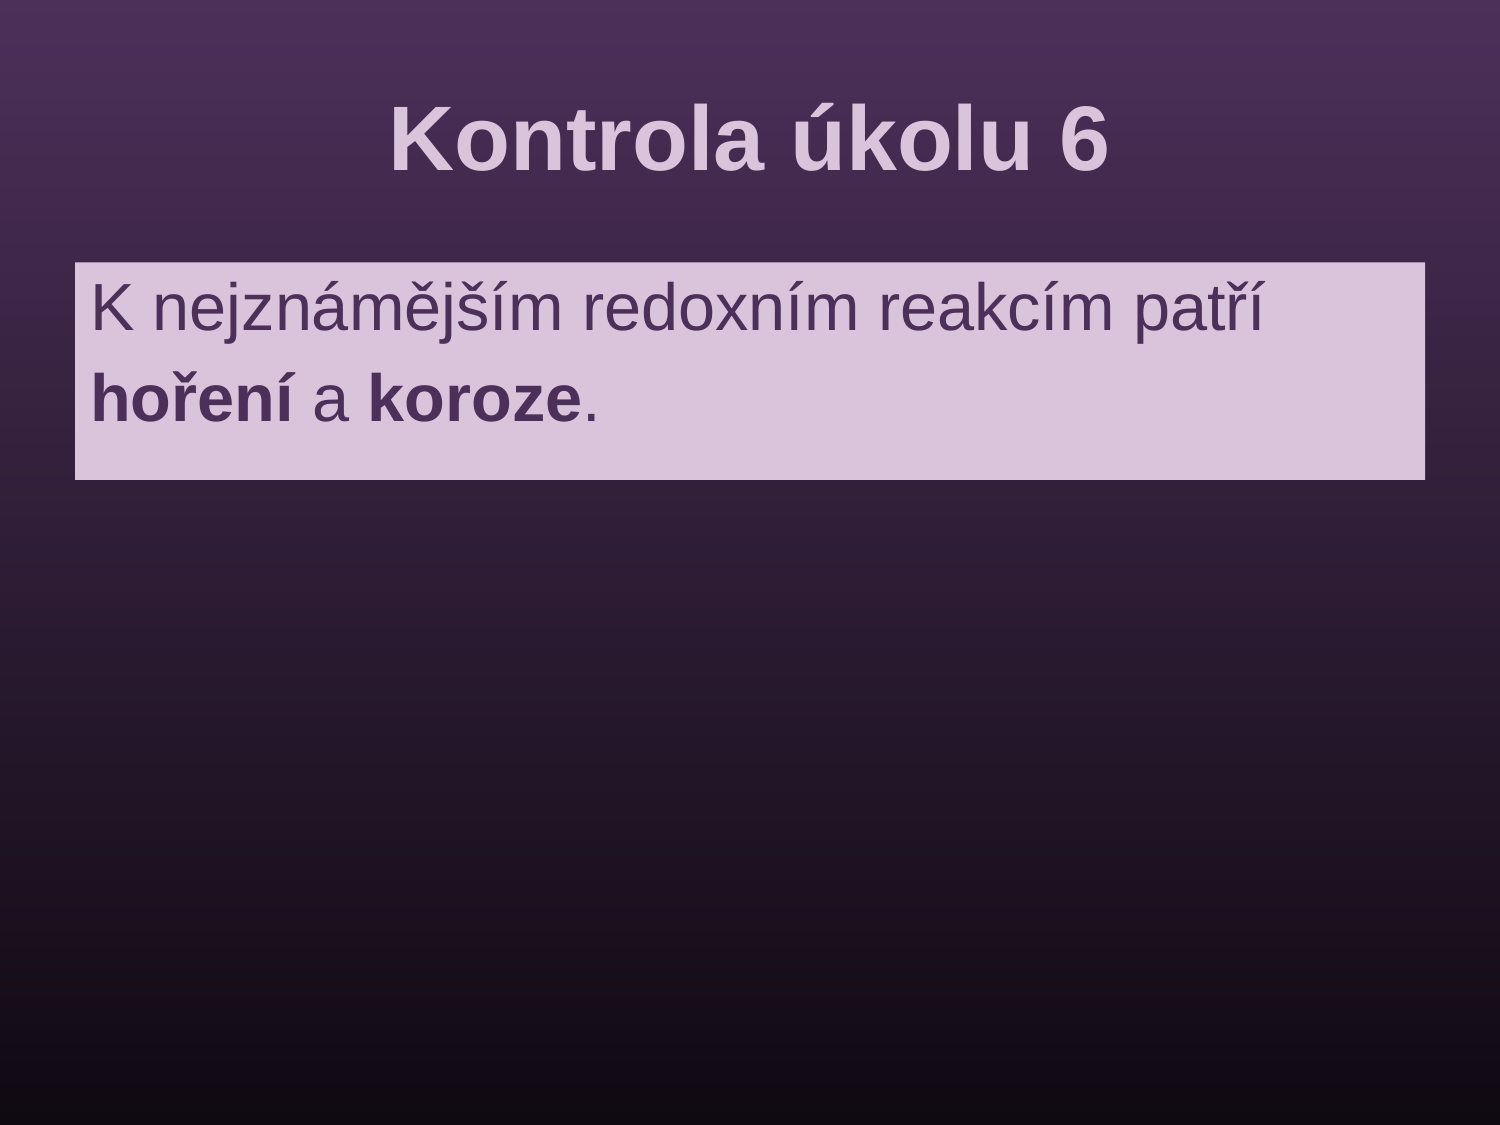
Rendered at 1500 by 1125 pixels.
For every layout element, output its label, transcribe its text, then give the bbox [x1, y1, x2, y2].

title Kontrola úkolu 6 [75, 45, 1426, 233]
list K nejznámějším redoxním reakcím patří hoření a koroze. [75, 262, 1426, 480]
